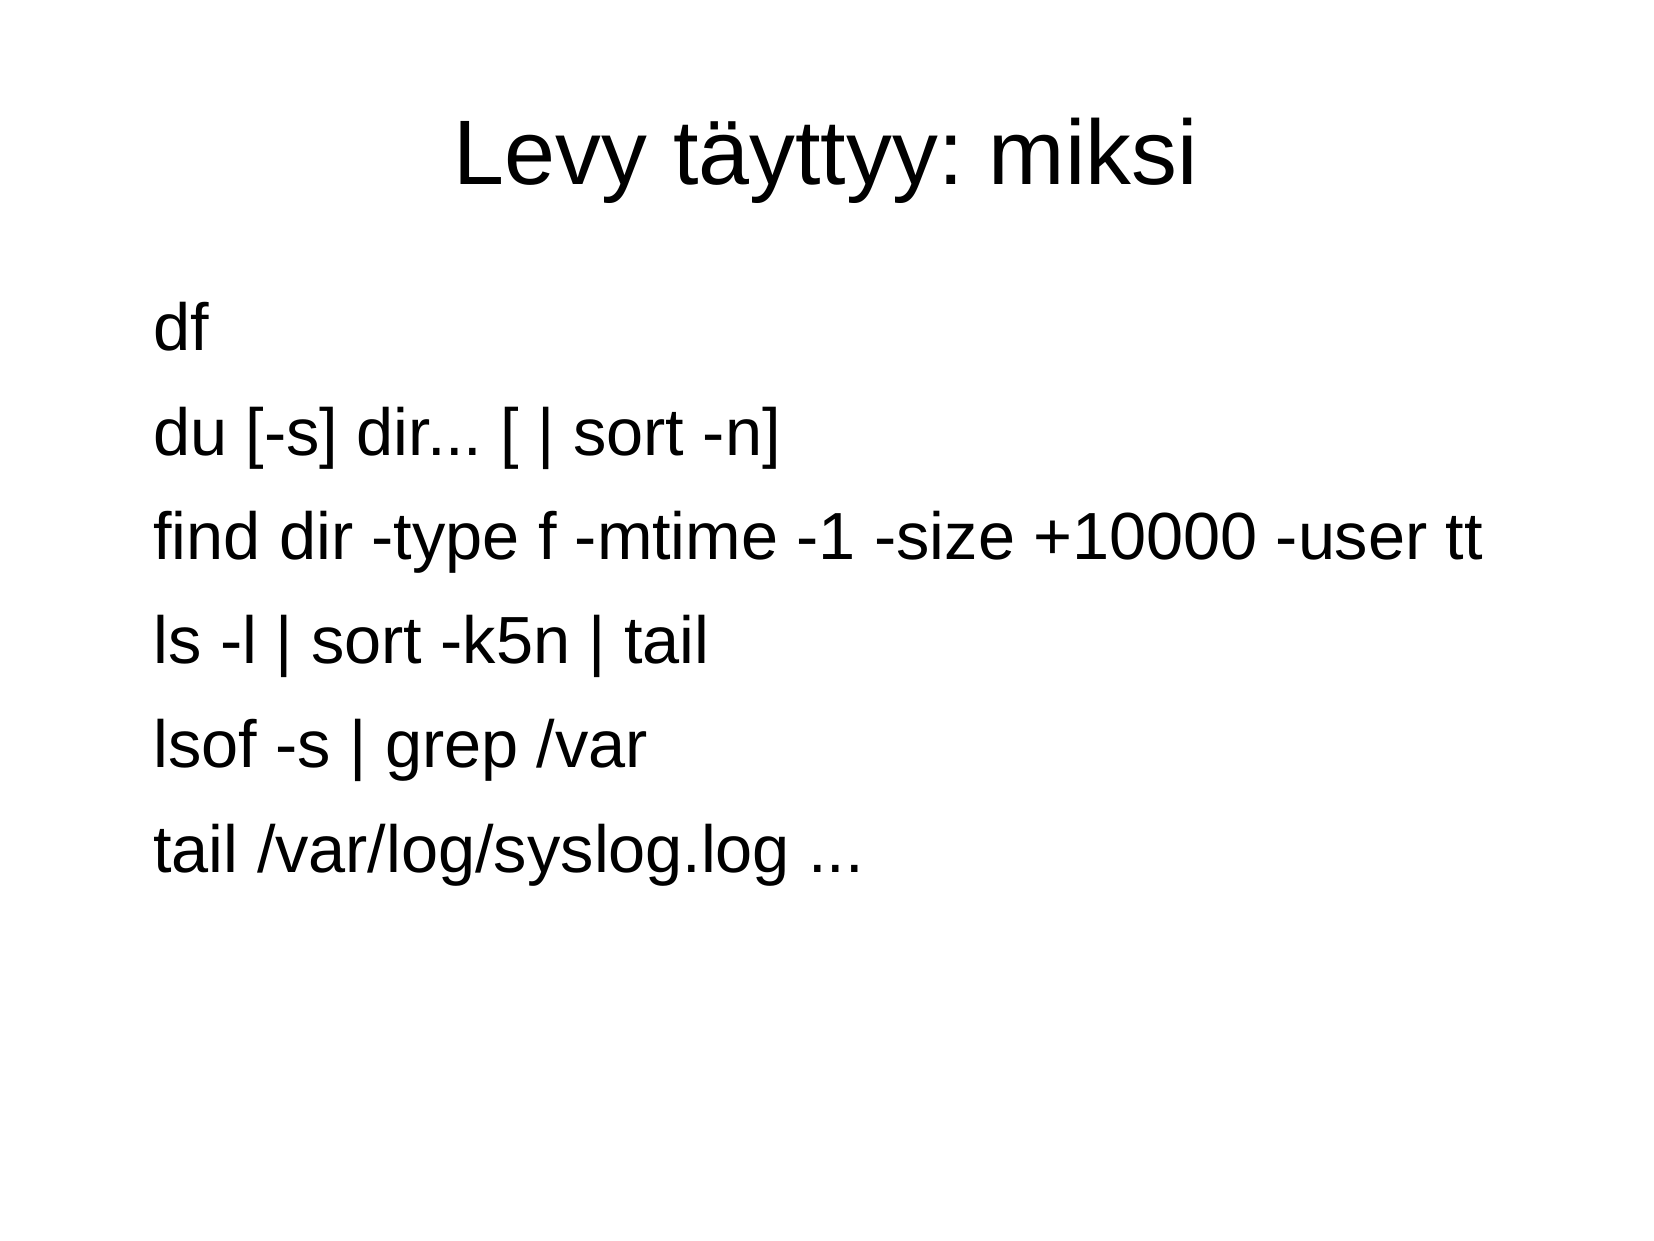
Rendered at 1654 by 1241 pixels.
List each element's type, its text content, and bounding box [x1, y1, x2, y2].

title Levy täyttyy: miksi [82, 49, 1571, 257]
list df du [-s] dir... [ | sort -n] find dir -type f -mtime -1 -size +10000 -user tt ls -l | sort -k5n | tail lsof -s | grep /var tail /var/log/syslog.log ... [82, 290, 1571, 1010]
